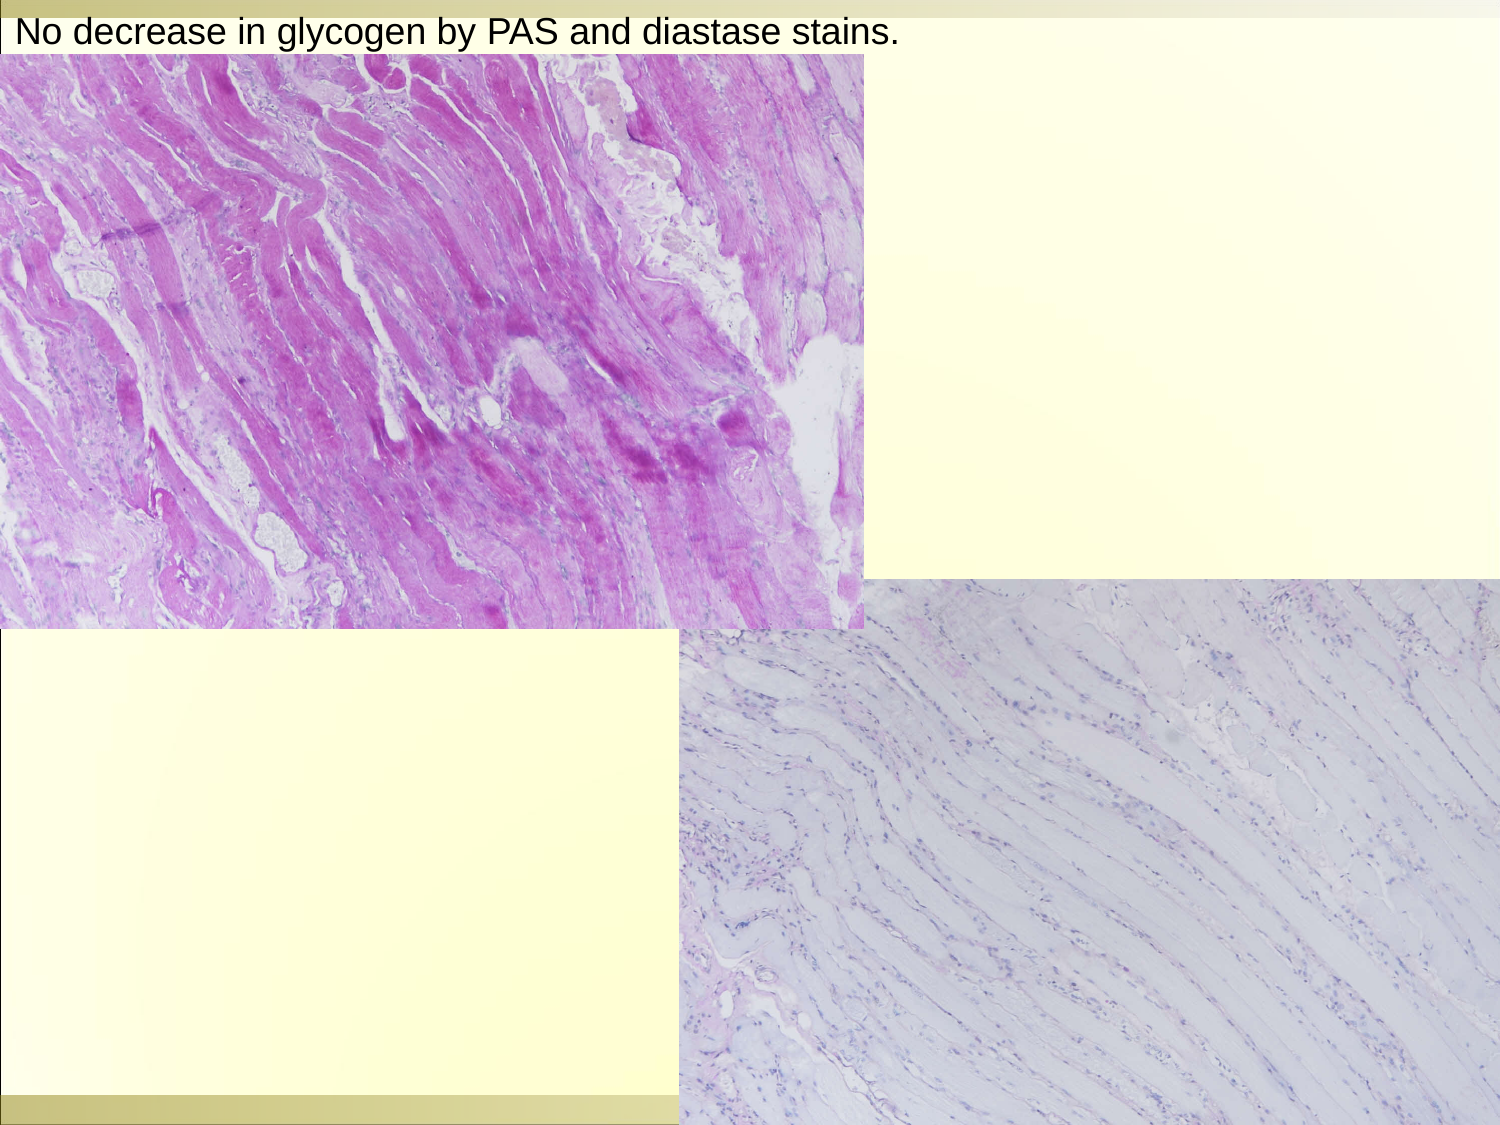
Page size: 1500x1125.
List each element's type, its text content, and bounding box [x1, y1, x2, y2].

text_box No decrease in glycogen by PAS and diastase stains. [0, 0, 1500, 60]
picture [0, 60, 1500, 1125]
